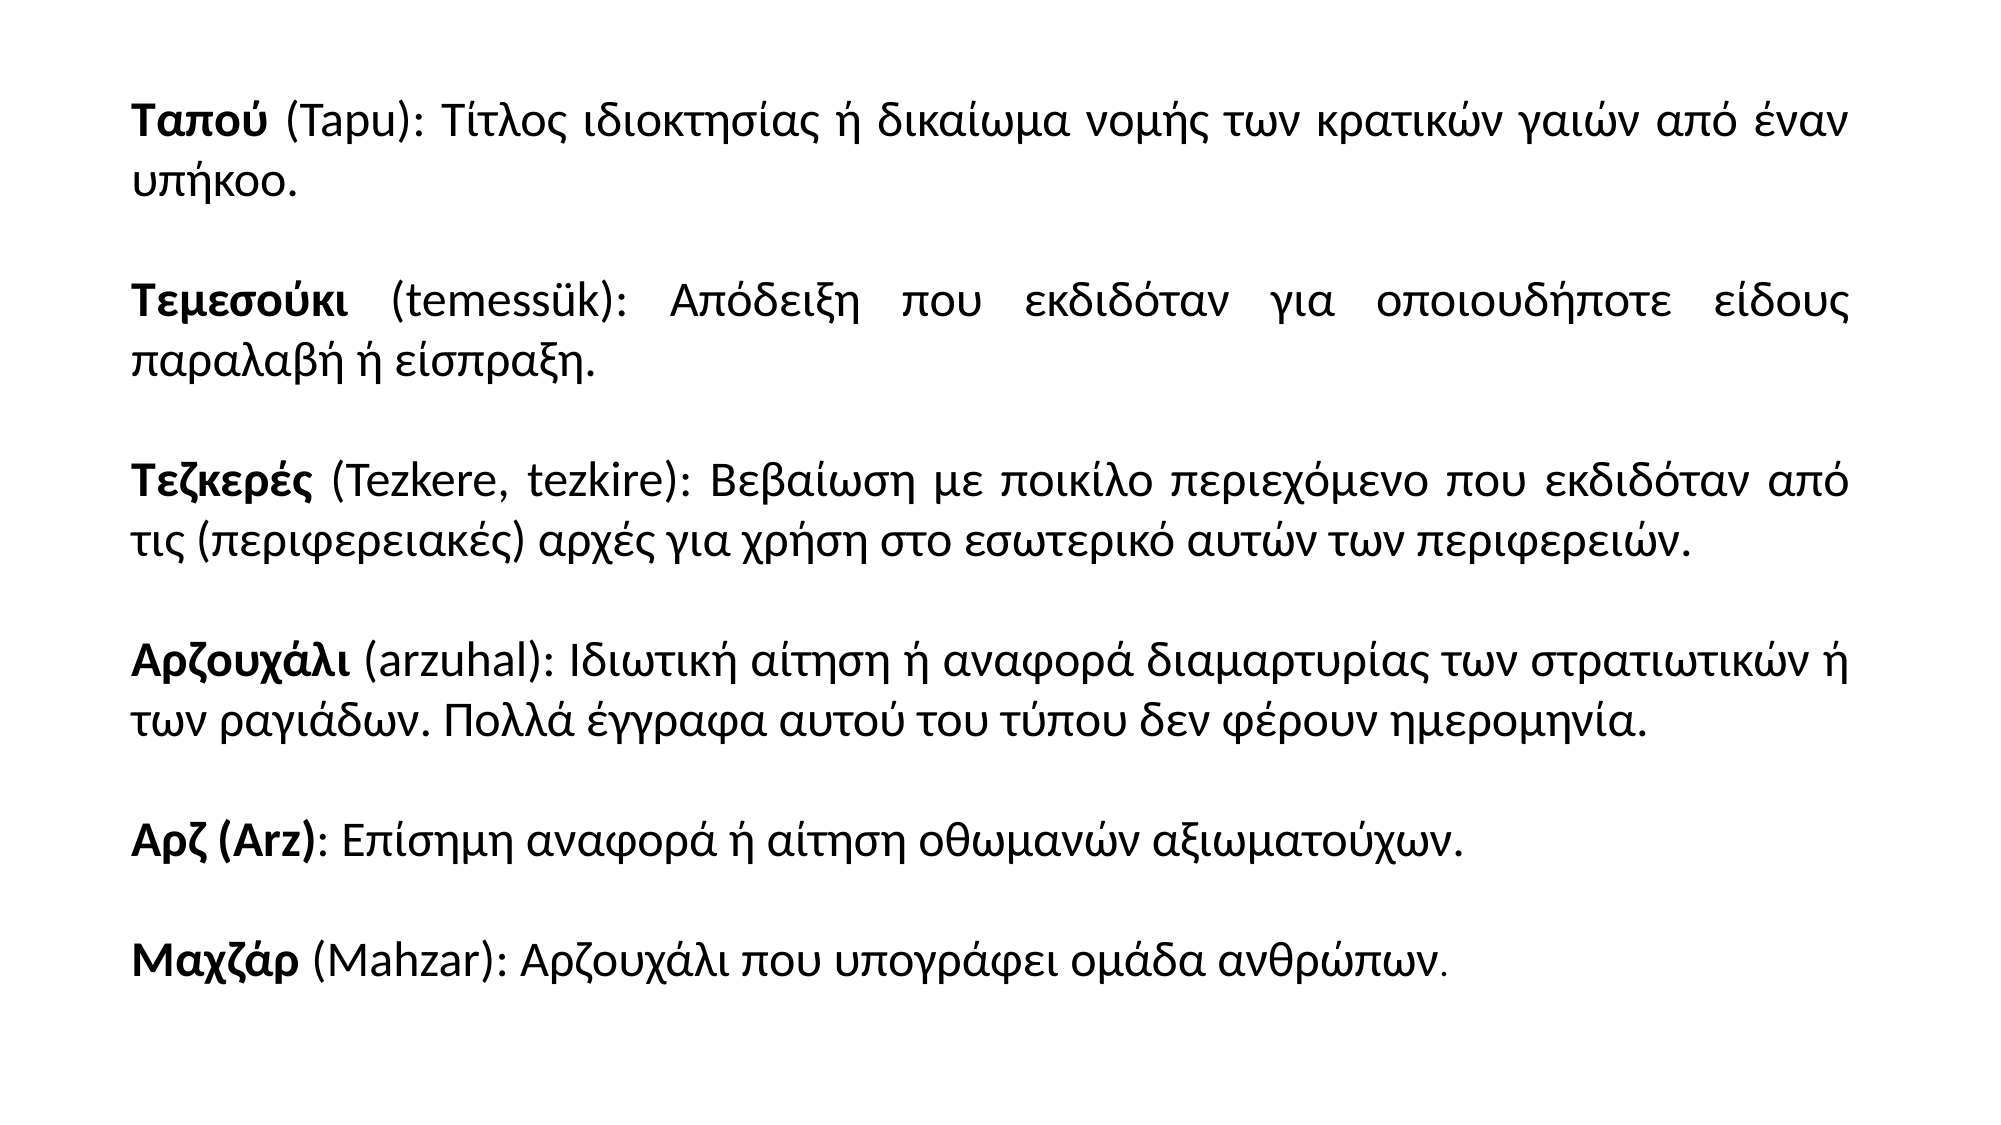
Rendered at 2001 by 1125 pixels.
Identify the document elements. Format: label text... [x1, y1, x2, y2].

text_box Ταπού (Tapu): Τίτλος ιδιοκτησίας ή δικαίωμα νομής των κρατικών γαιών από έναν υπήκοο. Τεμεσούκι (temessük): Απόδειξη που εκδιδόταν για οποιουδήποτε είδους παραλαβή ή είσπραξη. Τεζκερές (Tezkere, tezkire): Βεβαίωση με ποικίλο περιεχόμενο που εκδιδόταν από τις (περιφερειακές) αρχές για χρήση στο εσωτερικό αυτών των περιφερειών. Αρζουχάλι (arzuhal): Ιδιωτική αίτηση ή αναφορά διαμαρτυρίας των στρατιωτικών ή των ραγιάδων. Πολλά έγγραφα αυτού του τύπου δεν φέρουν ημερομηνία. Αρζ (Arz): Επίσημη αναφορά ή αίτηση οθωμανών αξιωματούχων. Μαχζάρ (Mahzar): Αρζουχάλι που υπογράφει ομάδα ανθρώπων. [116, 78, 1870, 1003]
